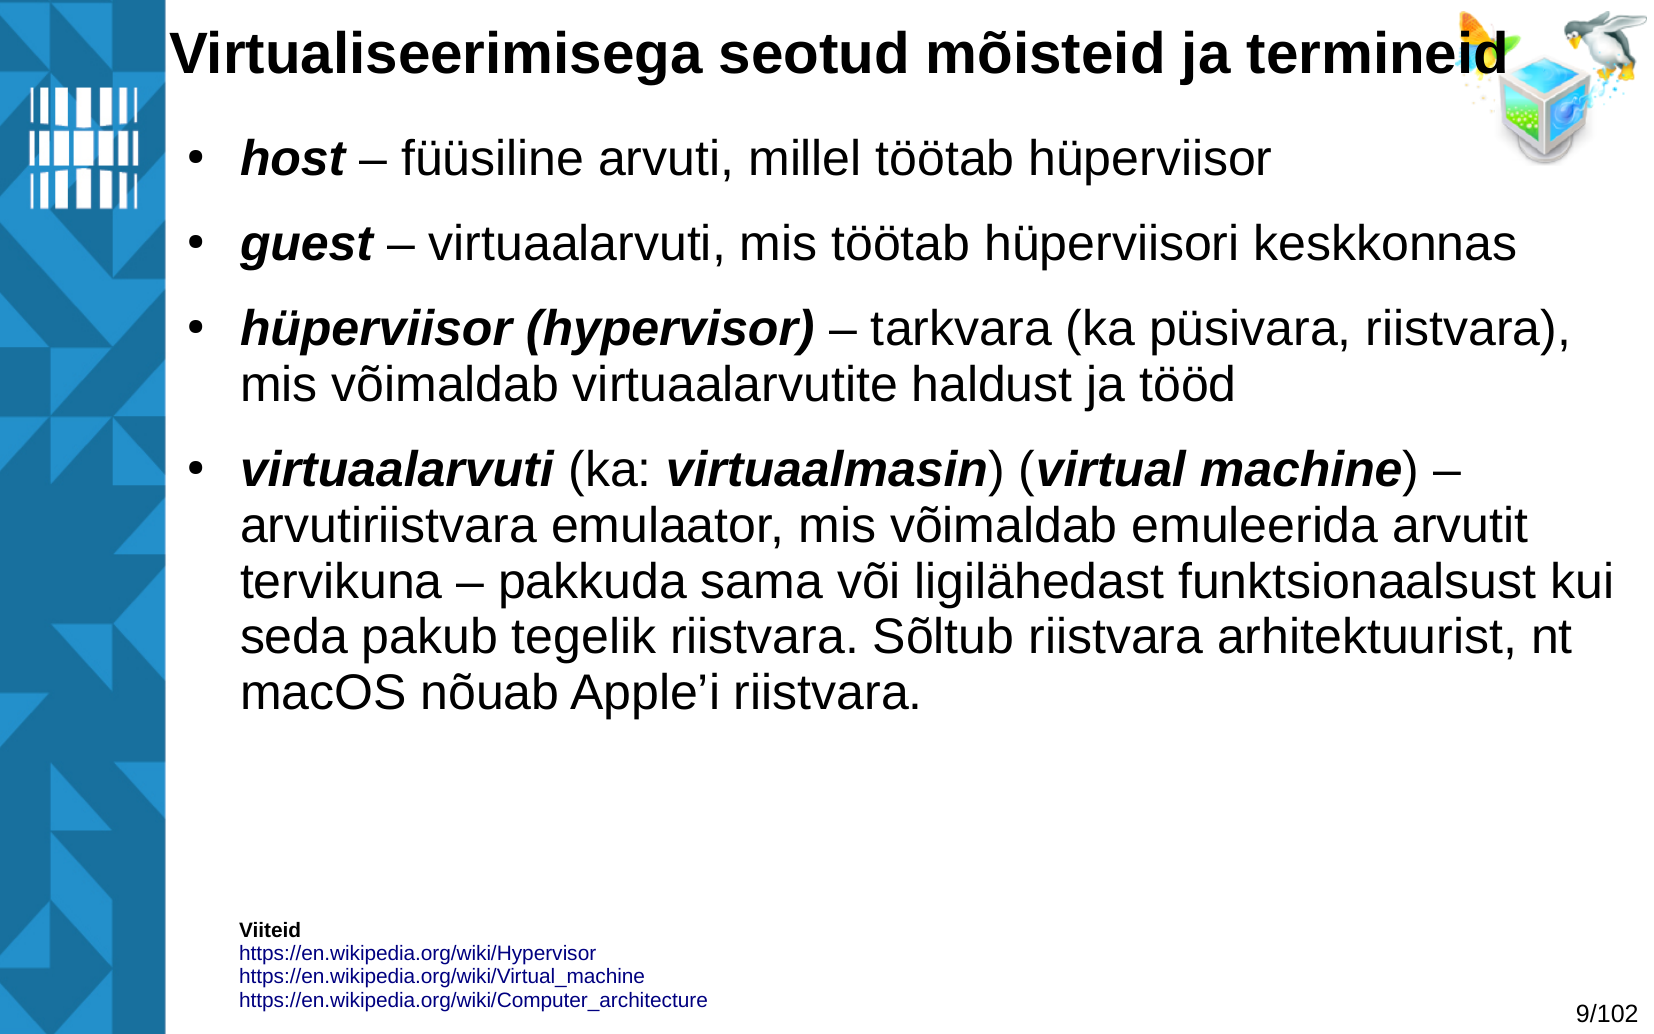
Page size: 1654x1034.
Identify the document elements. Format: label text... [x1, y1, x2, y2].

picture [1452, 7, 1653, 166]
list host – füüsiline arvuti, millel töötab hüperviisor guest – virtuaalarvuti, mis töötab hüperviisori keskkonnas hüperviisor (hypervisor) – tarkvara (ka püsivara, riistvara), mis võimaldab virtuaalarvutite haldust ja tööd virtuaalarvuti (ka: virtuaalmasin) (virtual machine) – arvutiriistvara emulaator, mis võimaldab emuleerida arvutit tervikuna – pakkuda sama või ligilähedast funktsionaalsust kui seda pakub tegelik riistvara. Sõltub riistvara arhitektuurist, nt macOS nõuab Apple’i riistvara. [169, 129, 1642, 997]
text_box Viiteid https://en.wikipedia.org/wiki/Hypervisor https://en.wikipedia.org/wiki/Virtual_machine https://en.wikipedia.org/wiki/Computer_architecture [224, 911, 733, 1022]
title Virtualiseerimisega seotud mõisteid ja termineid [169, 11, 1571, 95]
